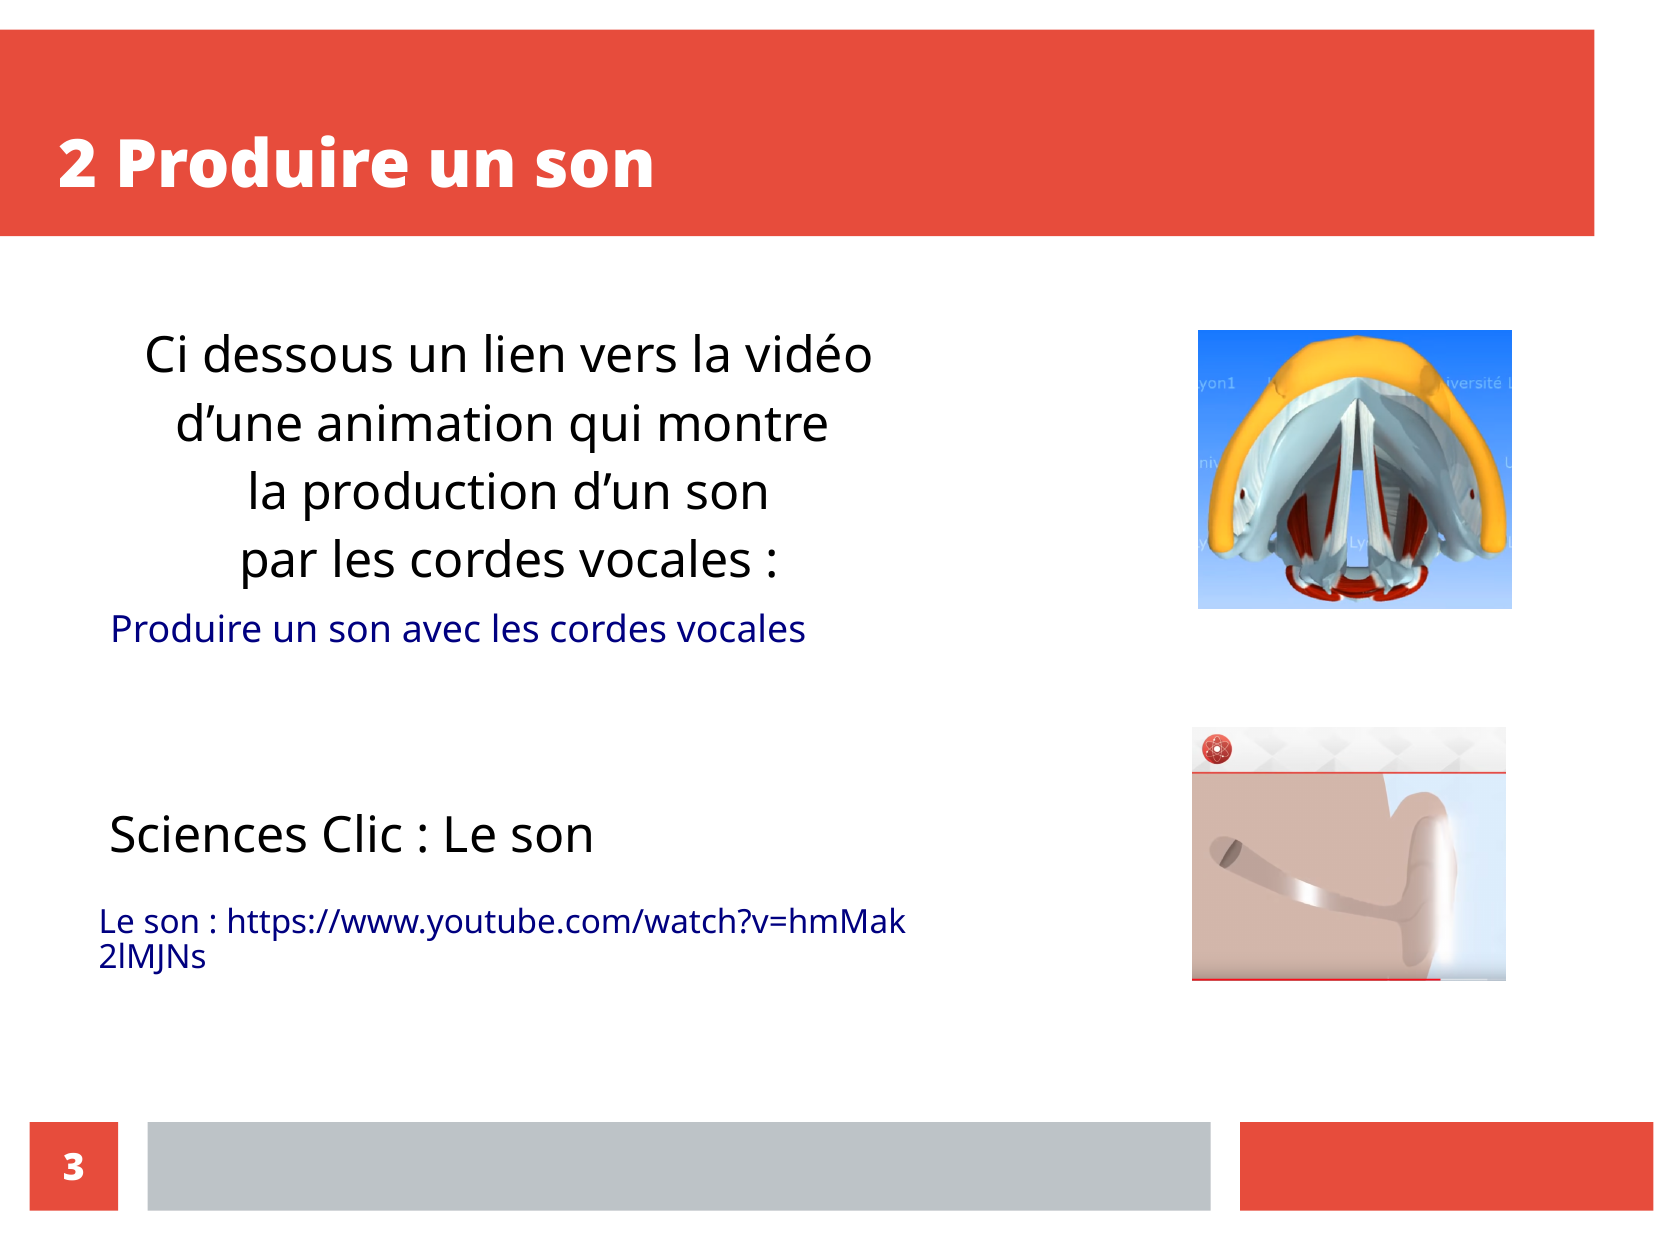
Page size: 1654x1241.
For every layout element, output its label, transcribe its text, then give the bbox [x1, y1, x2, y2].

text_box Sciences Clic : Le son [94, 791, 1192, 870]
title 2 Produire un son [59, 59, 1595, 207]
text_box Le son : https://www.youtube.com/watch?v=hmMak2lMJNs [84, 890, 936, 948]
text_box Ci dessous un lien vers la vidéo d’une animation qui montre la production d’un son par les cordes vocales : [129, 311, 801, 579]
text_box Produire un son avec les cordes vocales [95, 595, 1016, 674]
picture [1192, 727, 1506, 981]
picture [1198, 330, 1512, 609]
